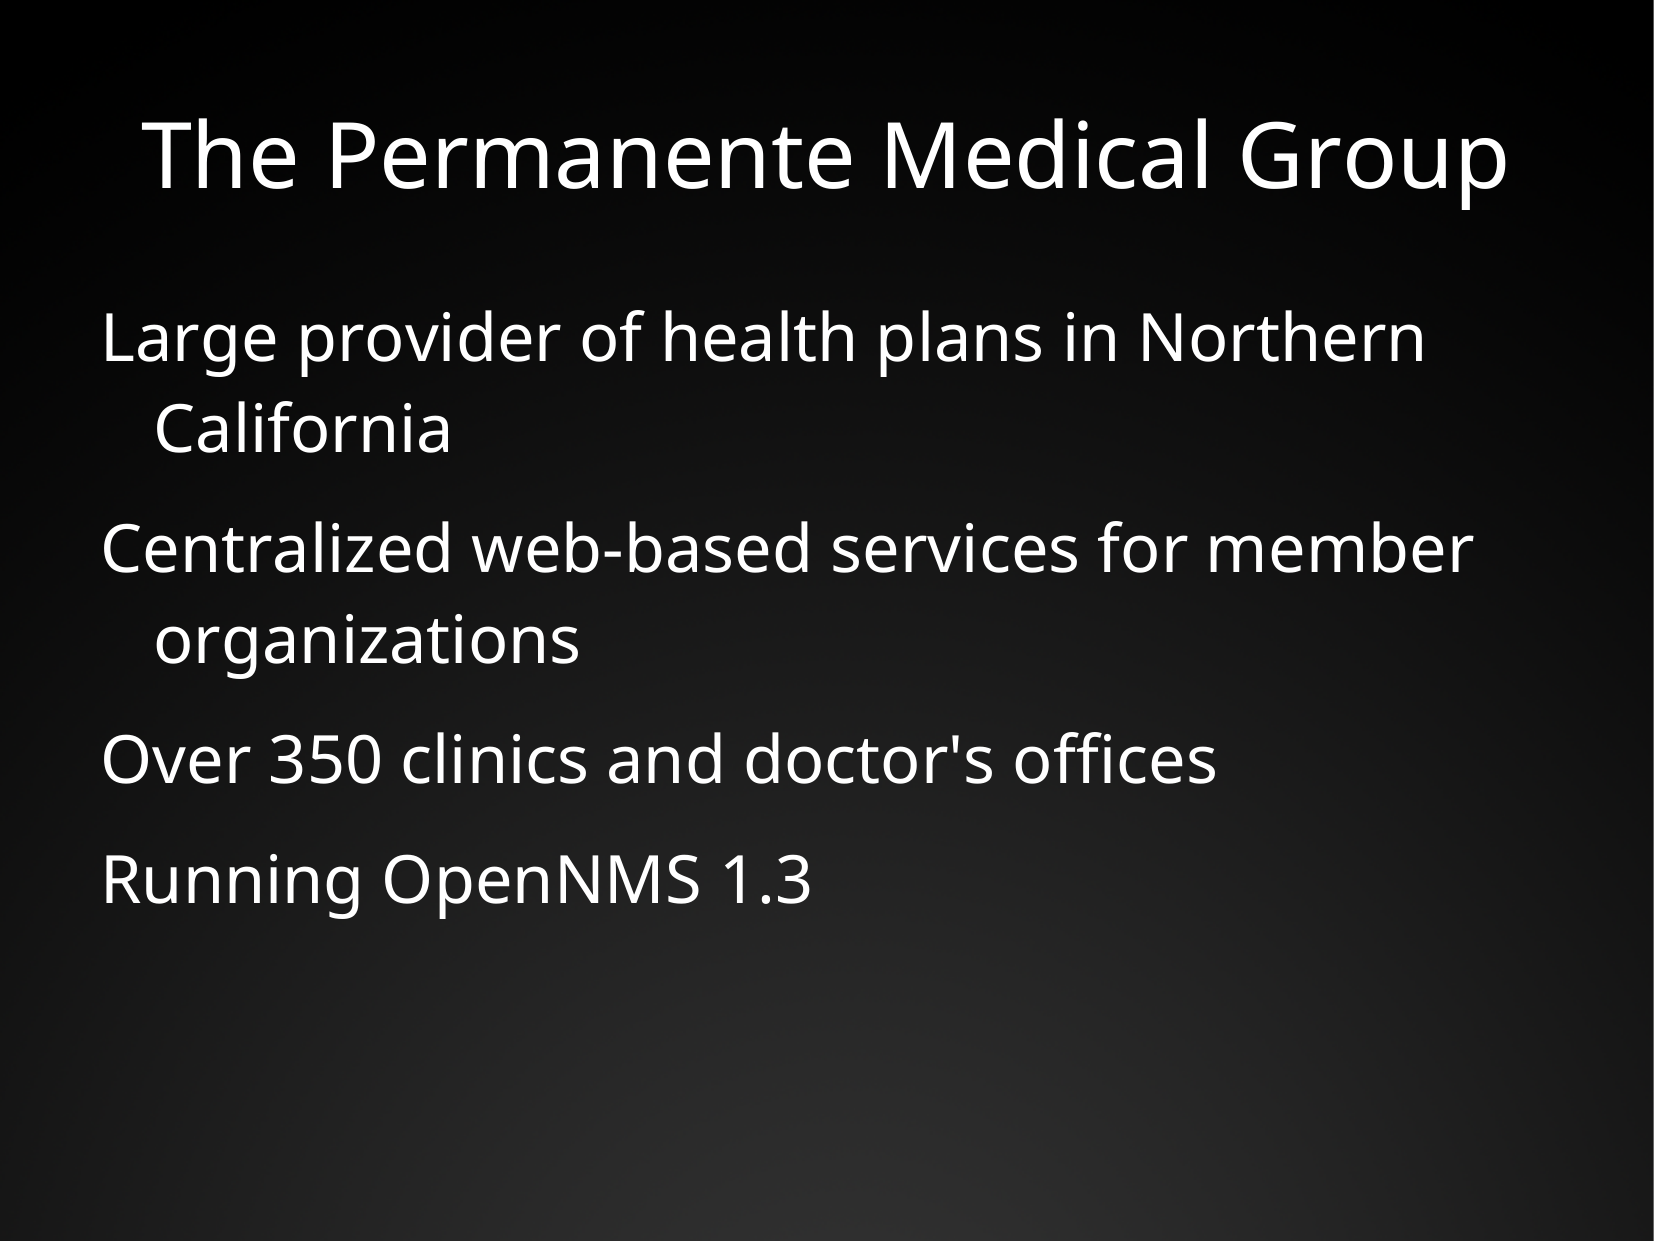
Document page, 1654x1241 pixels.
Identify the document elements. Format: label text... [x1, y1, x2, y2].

picture [0, 0, 1654, 1241]
list Large provider of health plans in Northern California Centralized web-based services for member organizations Over 350 clinics and doctor's offices Running OpenNMS 1.3 [82, 290, 1571, 1109]
title The Permanente Medical Group [82, 49, 1571, 257]
